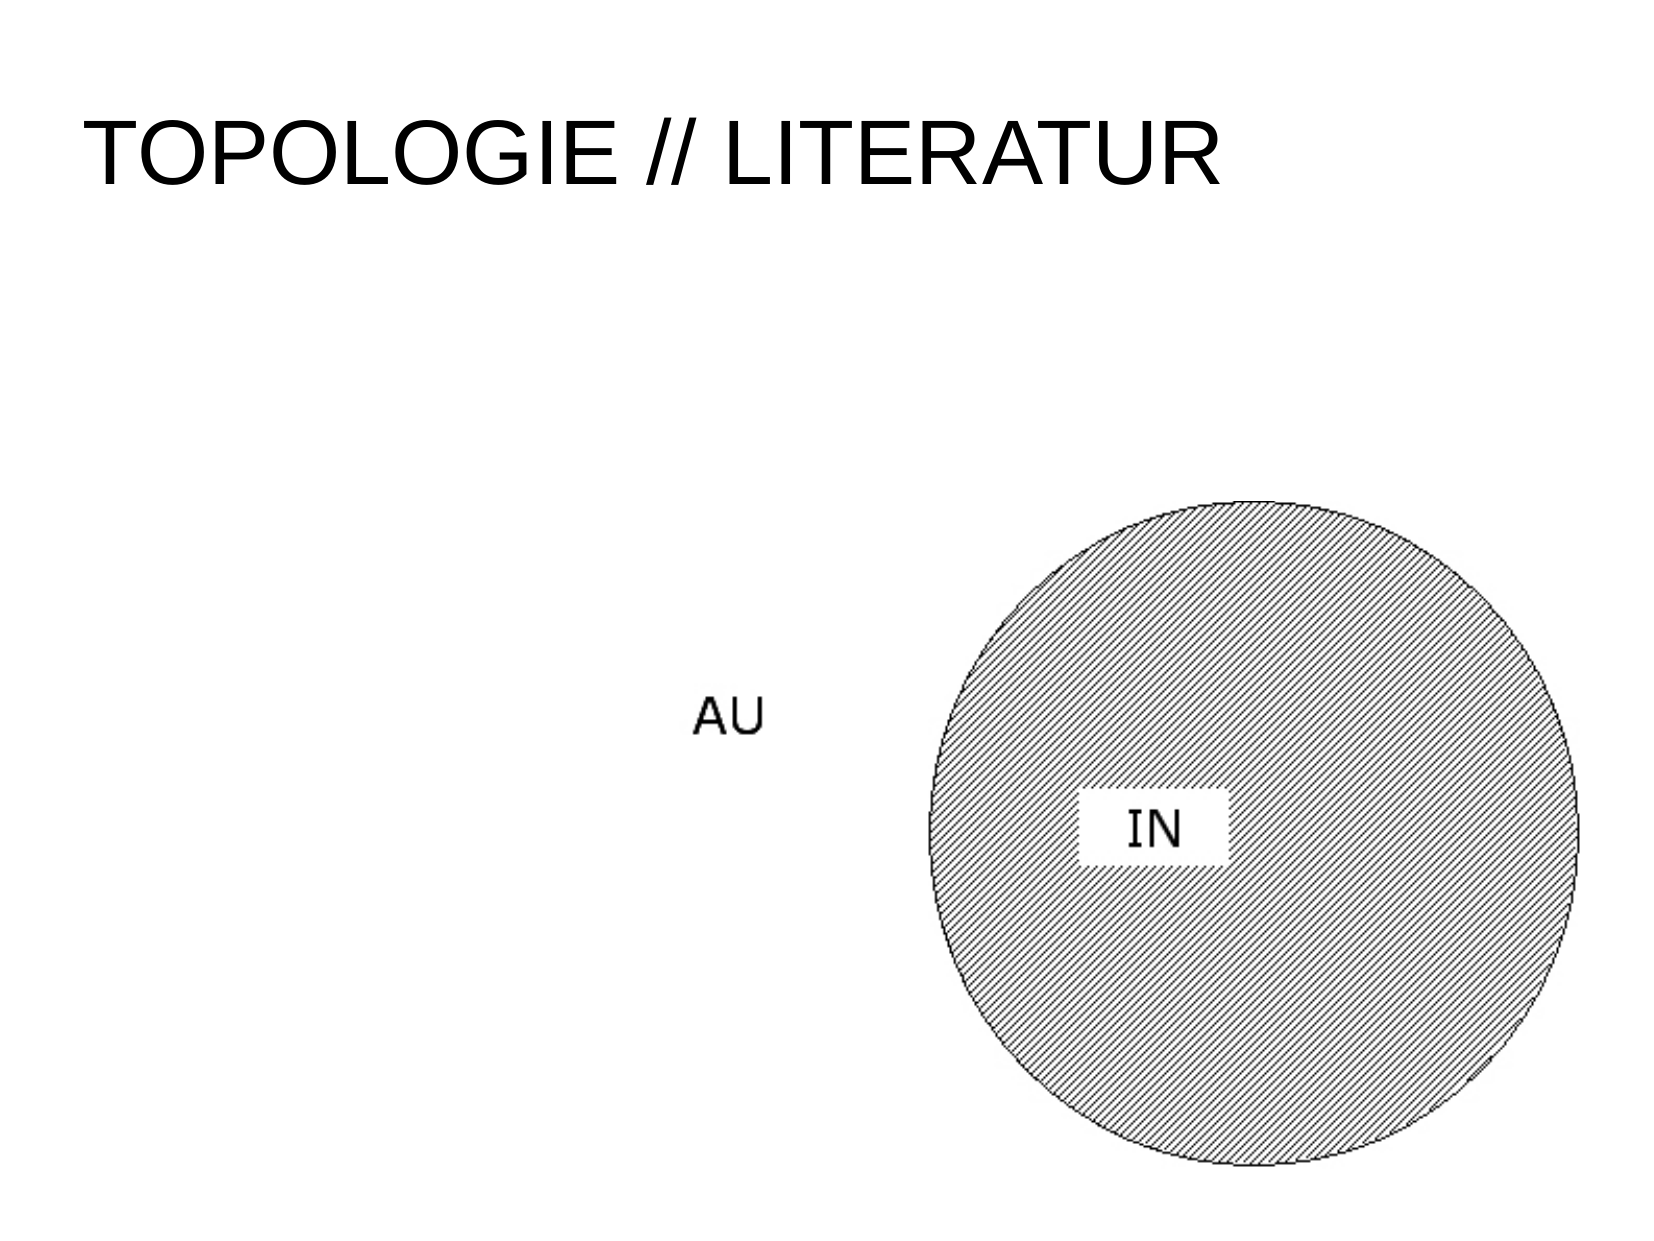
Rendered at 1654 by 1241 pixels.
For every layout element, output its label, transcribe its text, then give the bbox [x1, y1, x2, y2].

picture [679, 501, 1582, 1169]
title TOPOLOGIE // LITERATUR [82, 56, 1571, 250]
